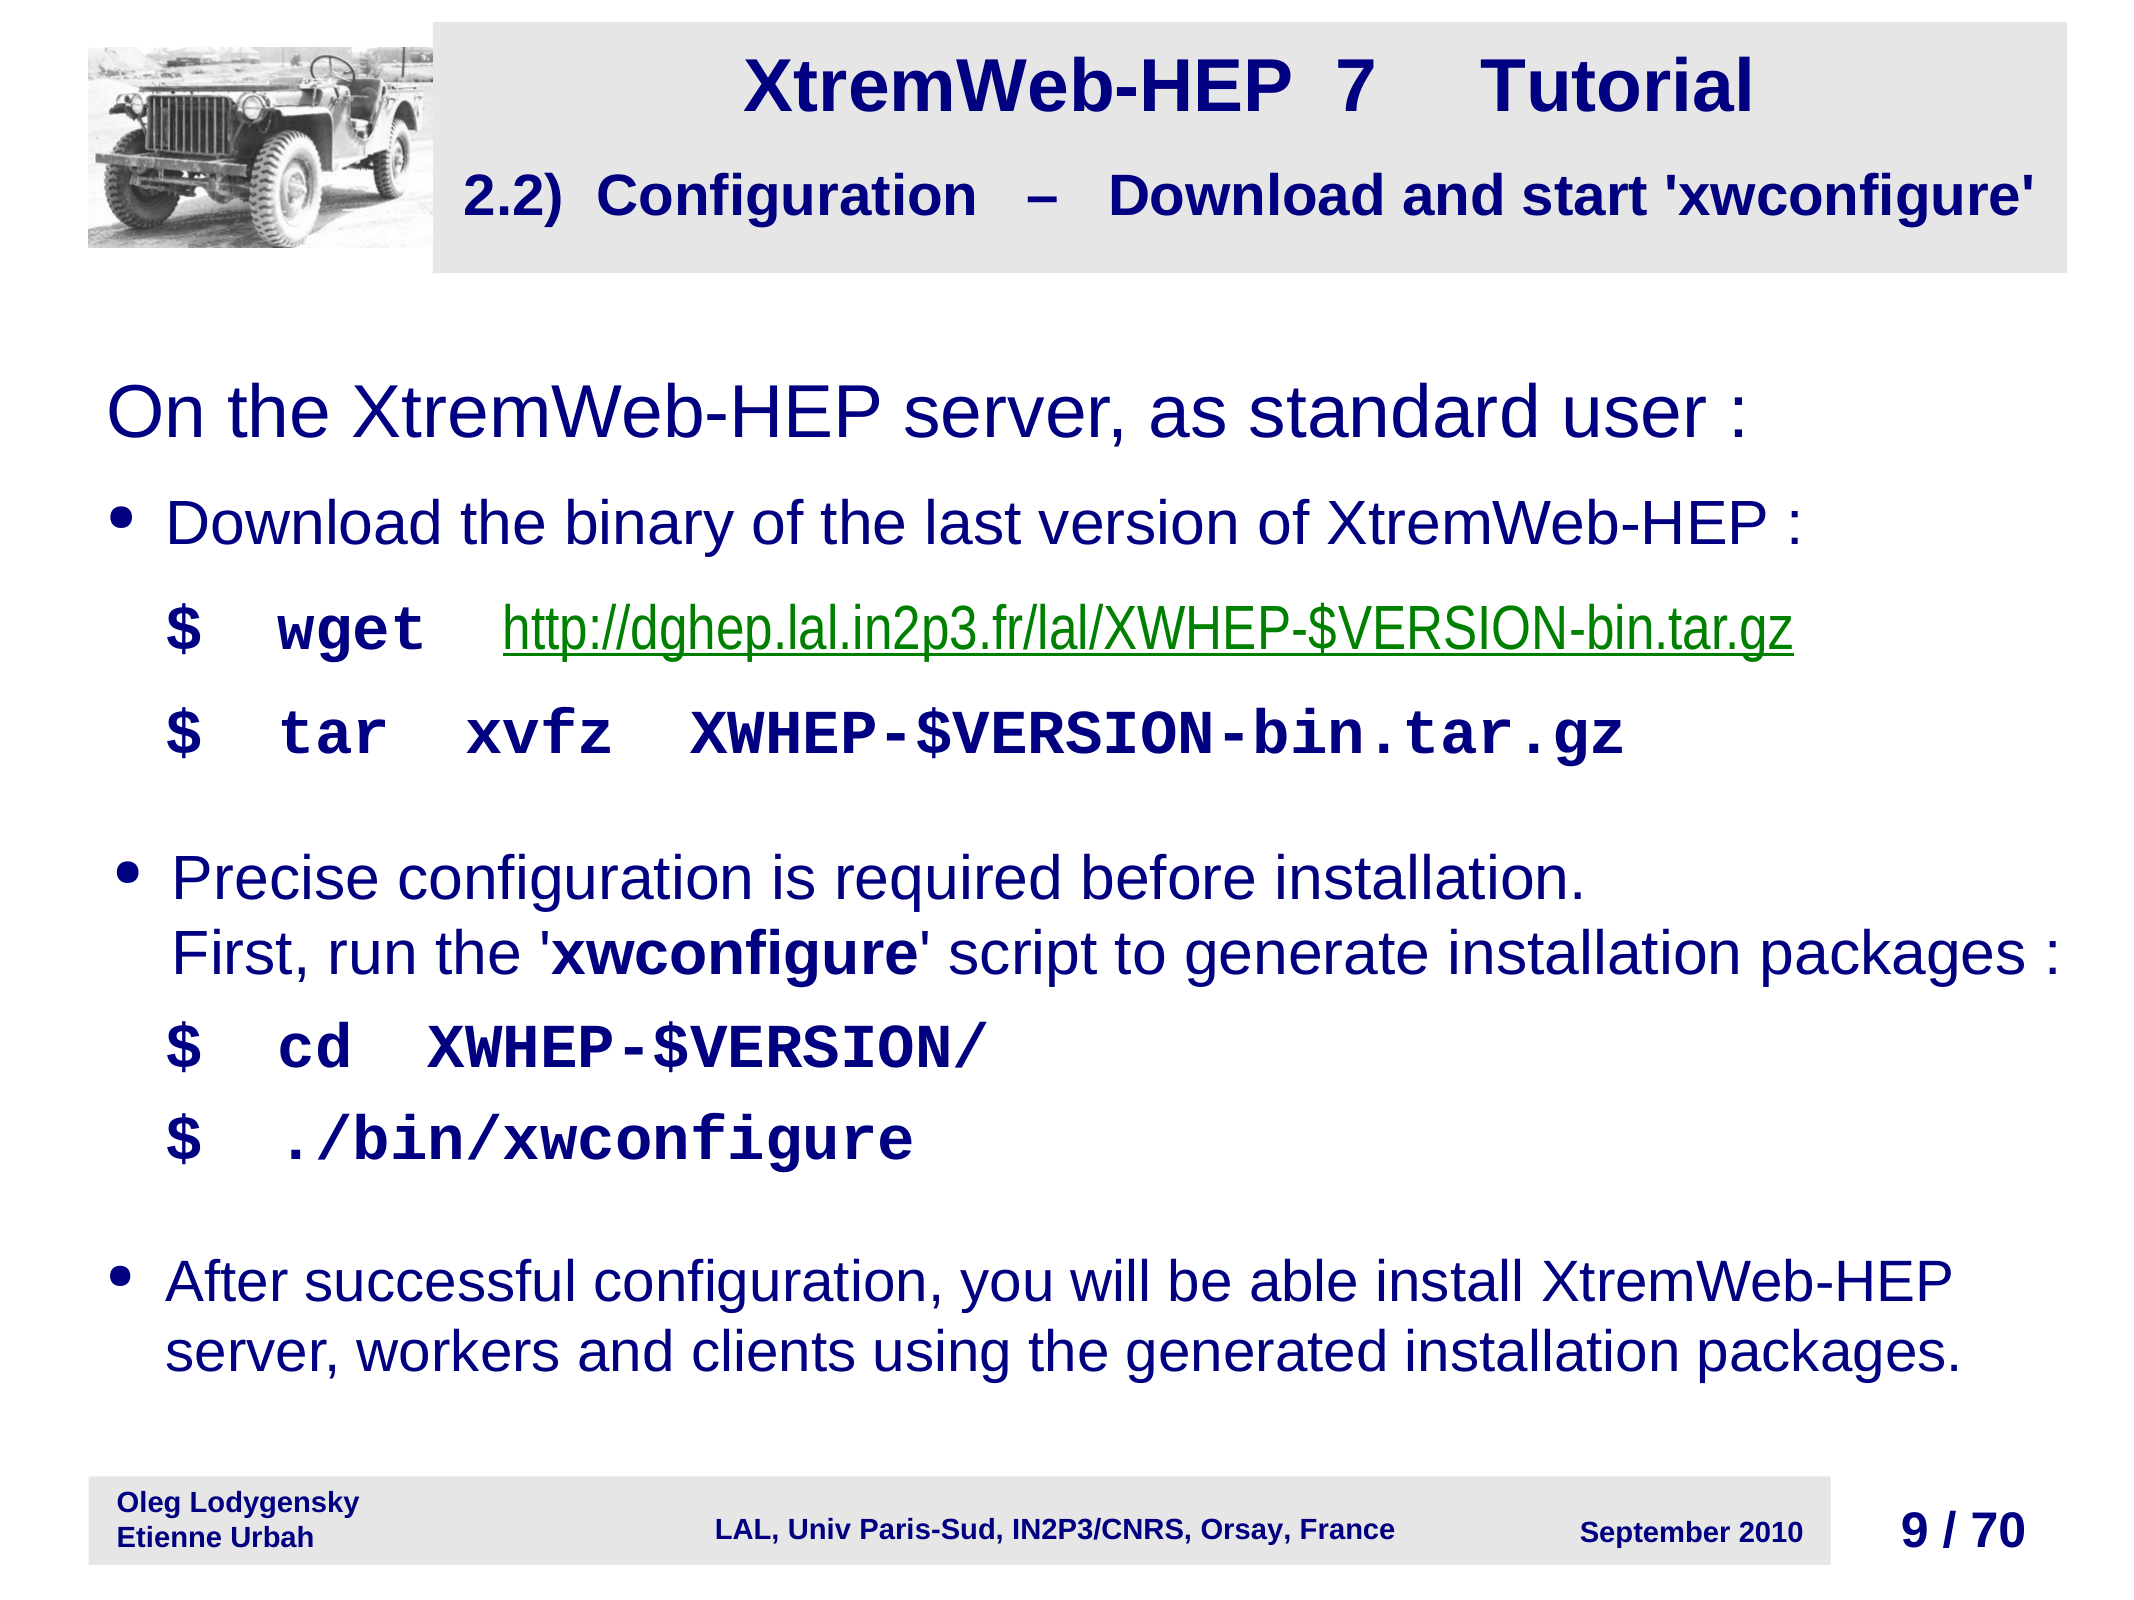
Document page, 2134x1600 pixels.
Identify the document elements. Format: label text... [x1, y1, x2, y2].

picture [88, 47, 433, 248]
list On the XtremWeb-HEP server, as standard user : Download the binary of the last version of XtremWeb-HEP : $ wget http://dghep.lal.in2p3.fr/lal/XWHEP-$VERSION-bin.tar.gz $ tar xvfz XWHEP-$VERSION-bin.tar.gz Precise configuration is required before installation. First, run the 'xwconfigure' script to generate installation packages : $ cd XWHEP-$VERSION/ $ ./bin/xwconfigure After successful configuration, you will be able install XtremWeb-HEP server, workers and clients using the generated installation packages. [88, 354, 2097, 1418]
title 2.2) Configuration – Download and start 'xwconfigure' [442, 118, 2067, 266]
